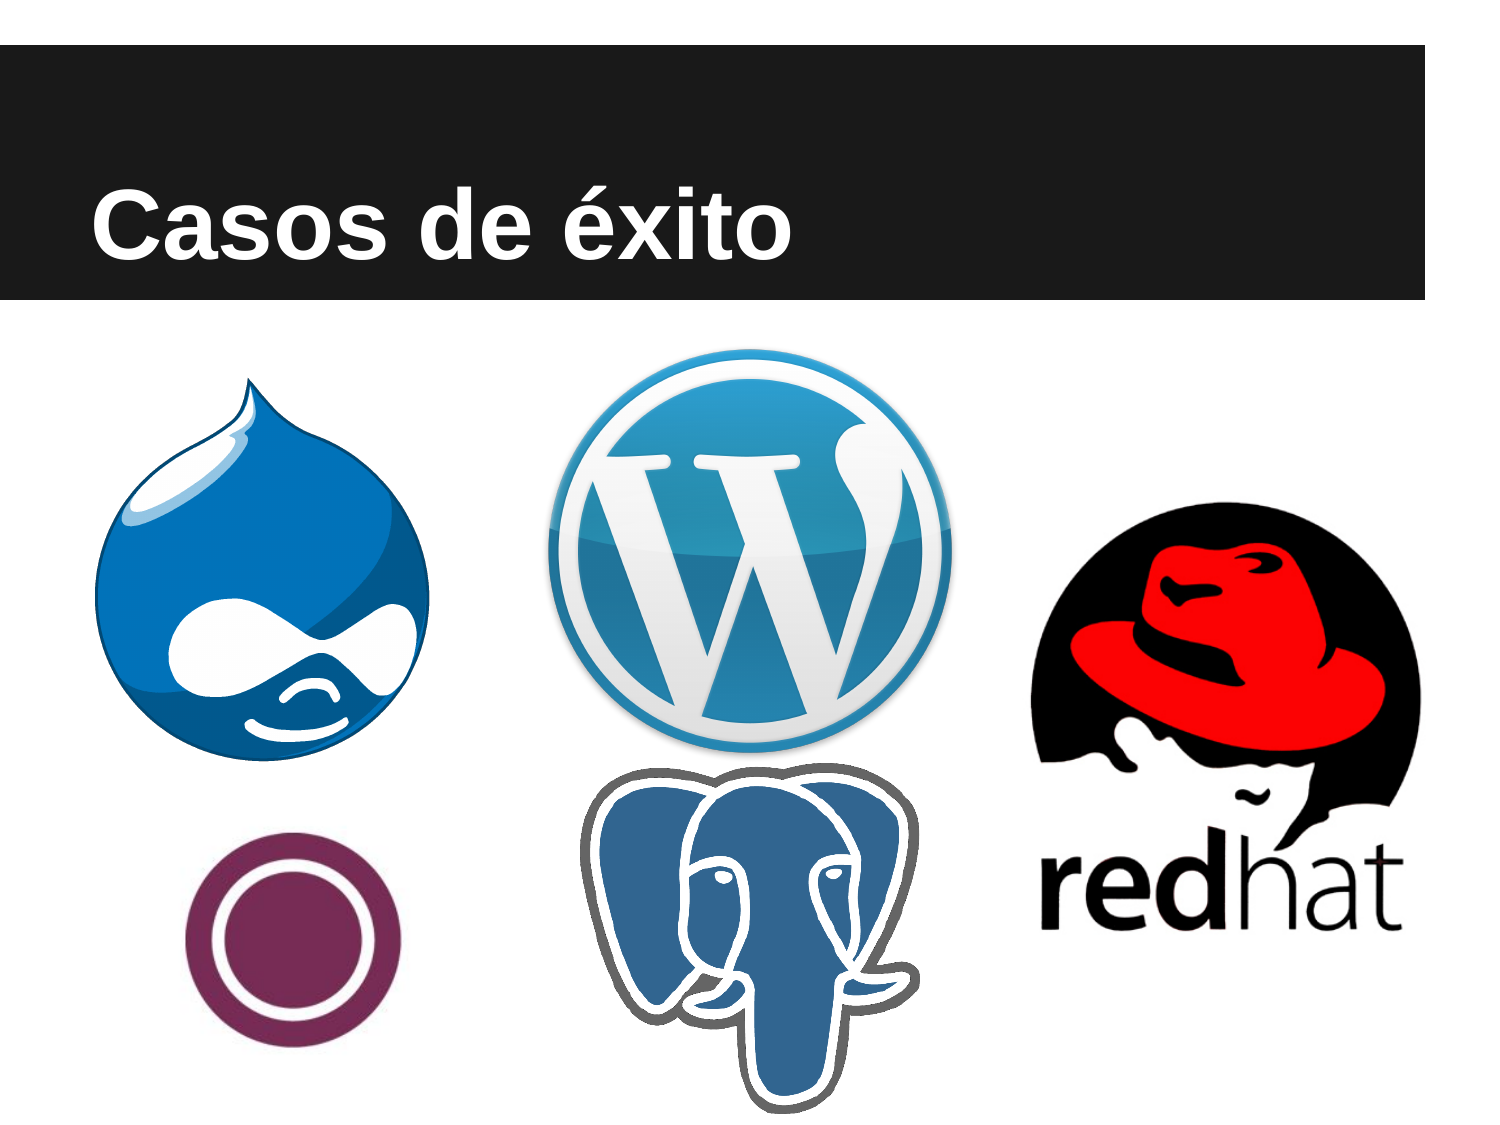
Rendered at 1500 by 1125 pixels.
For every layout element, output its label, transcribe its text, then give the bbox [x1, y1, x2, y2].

picture [1022, 496, 1426, 939]
picture [92, 375, 432, 764]
picture [534, 335, 966, 1114]
title Casos de éxito [75, 45, 1426, 295]
picture [118, 785, 464, 1092]
